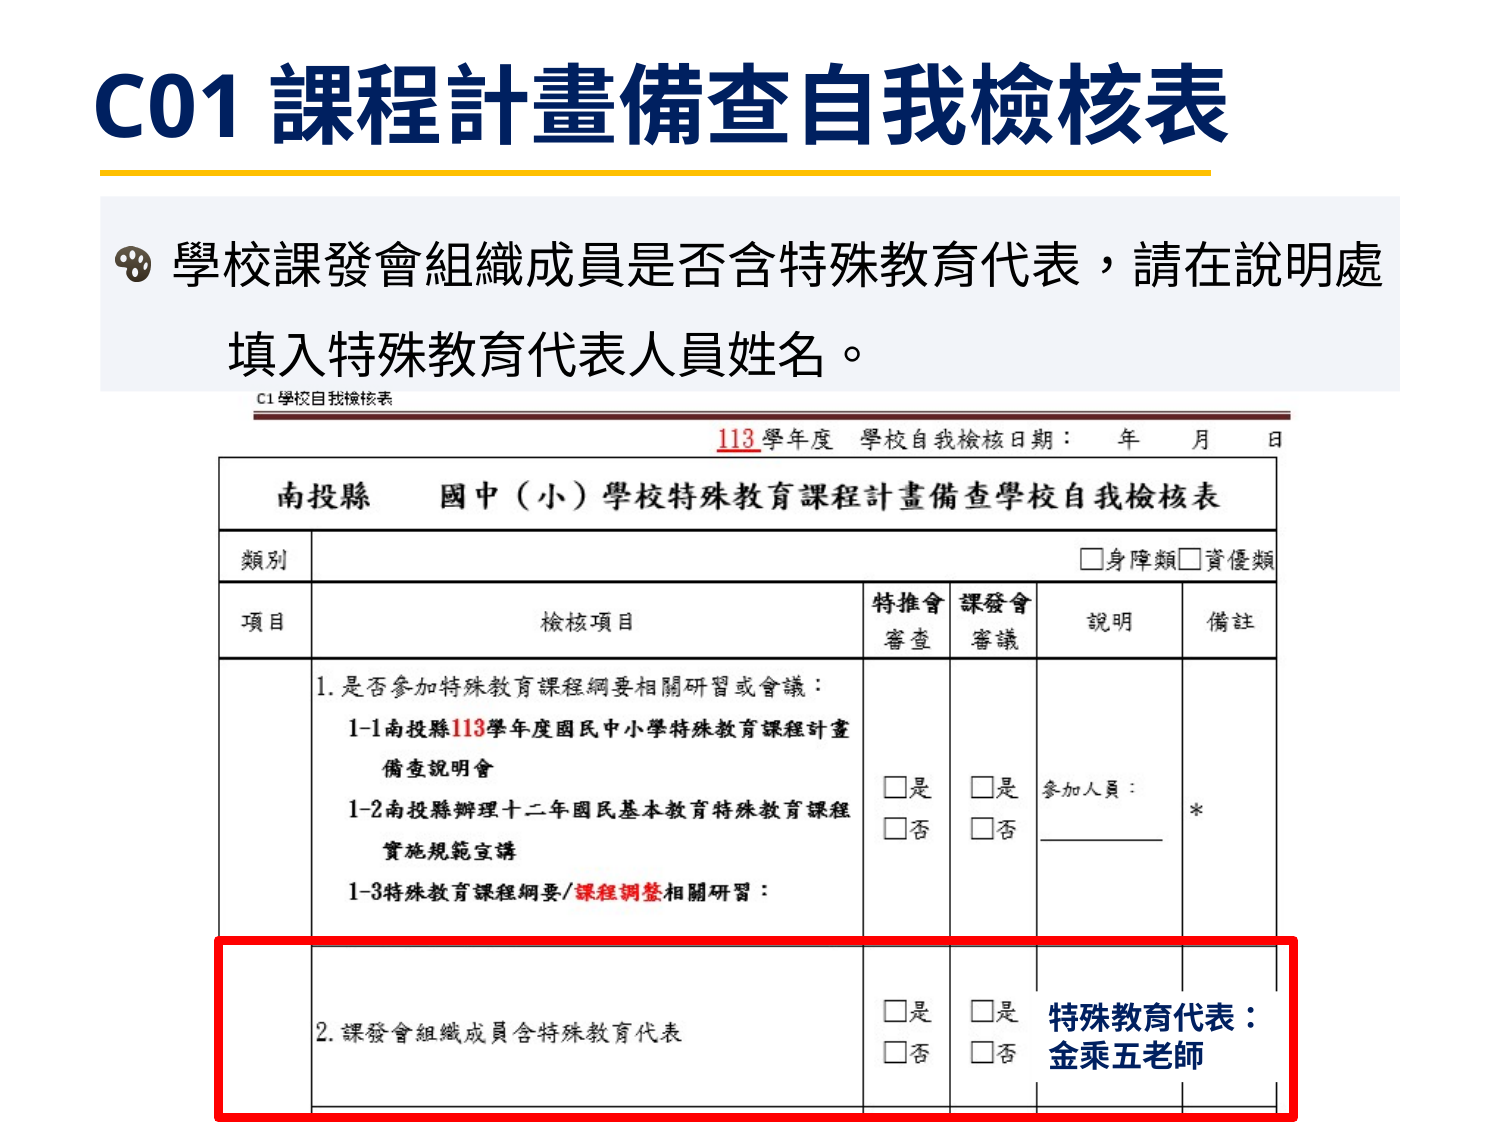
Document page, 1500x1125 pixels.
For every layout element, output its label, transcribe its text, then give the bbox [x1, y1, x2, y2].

text_box 學校課發會組織成員是否含特殊教育代表，請在說明處填入特殊教育代表人員姓名。 [100, 196, 1400, 383]
text_box C01課程計畫備查自我檢核表 [76, 42, 1244, 164]
picture [223, 945, 1289, 1113]
picture [192, 392, 1304, 1115]
text_box 特殊教育代表：金乘五老師 [1033, 991, 1289, 1083]
